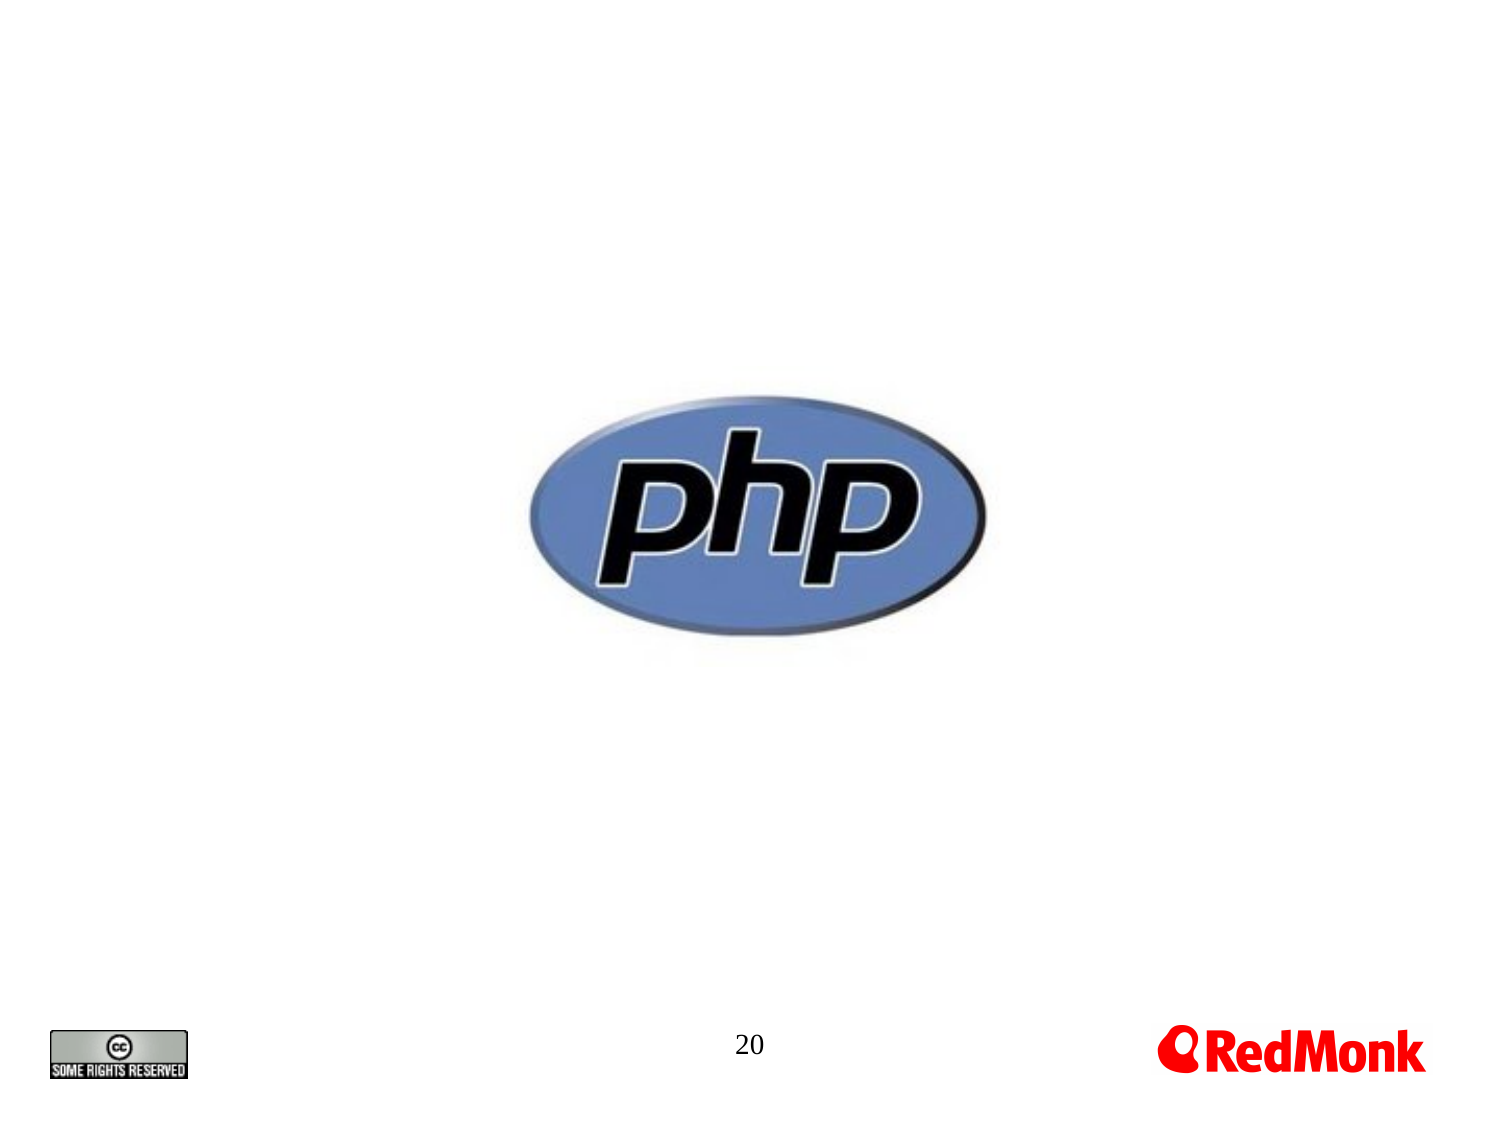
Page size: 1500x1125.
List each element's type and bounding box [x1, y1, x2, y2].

picture [500, 366, 1017, 667]
picture [1151, 1023, 1433, 1075]
picture [50, 1030, 188, 1079]
